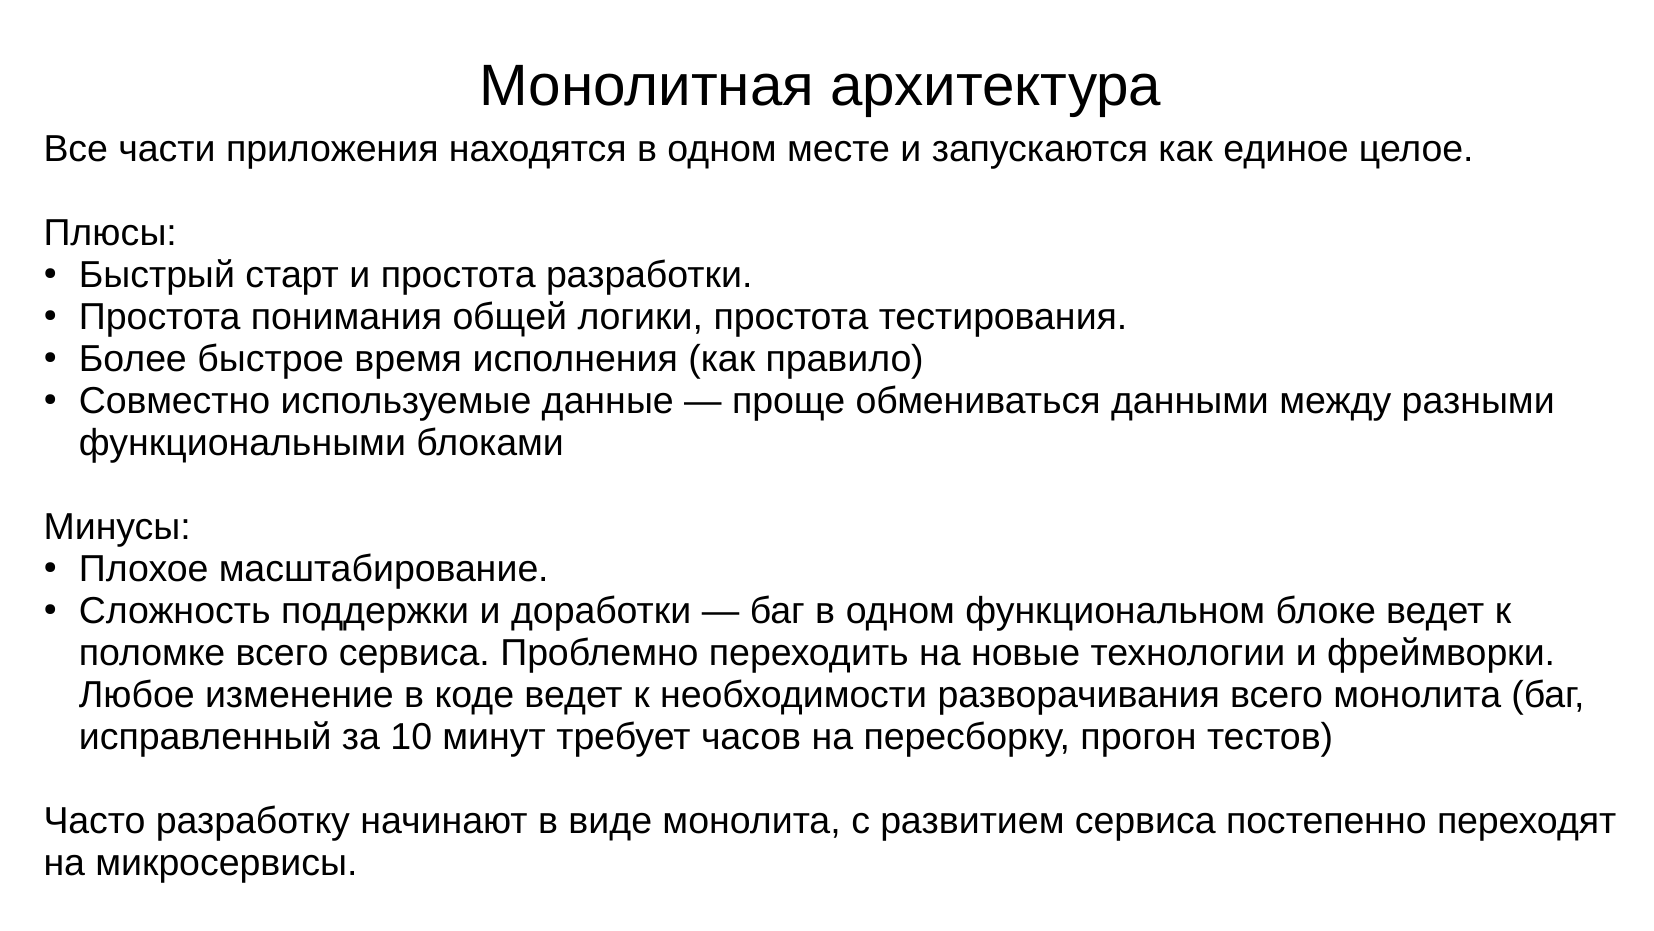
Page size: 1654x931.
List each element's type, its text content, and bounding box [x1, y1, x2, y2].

text_box Все части приложения находятся в одном месте и запускаются как единое целое. Плюсы: Быстрый старт и простота разработки. Простота понимания общей логики, простота тестирования. Более быстрое время исполнения (как правило) Совместно используемые данные — проще обмениваться данными между разными функциональными блоками Минусы: Плохое масштабирование. Сложность поддержки и доработки — баг в одном функциональном блоке ведет к поломке всего сервиса. Проблемно переходить на новые технологии и фреймворки. Любое изменение в коде ведет к необходимости разворачивания всего монолита (баг, исправленный за 10 минут требует часов на пересборку, прогон тестов) Часто разработку начинают в виде монолита, с развитием сервиса постепенно переходят на микросервисы. [28, 120, 1654, 931]
title Монолитная архитектура [76, 7, 1565, 120]
